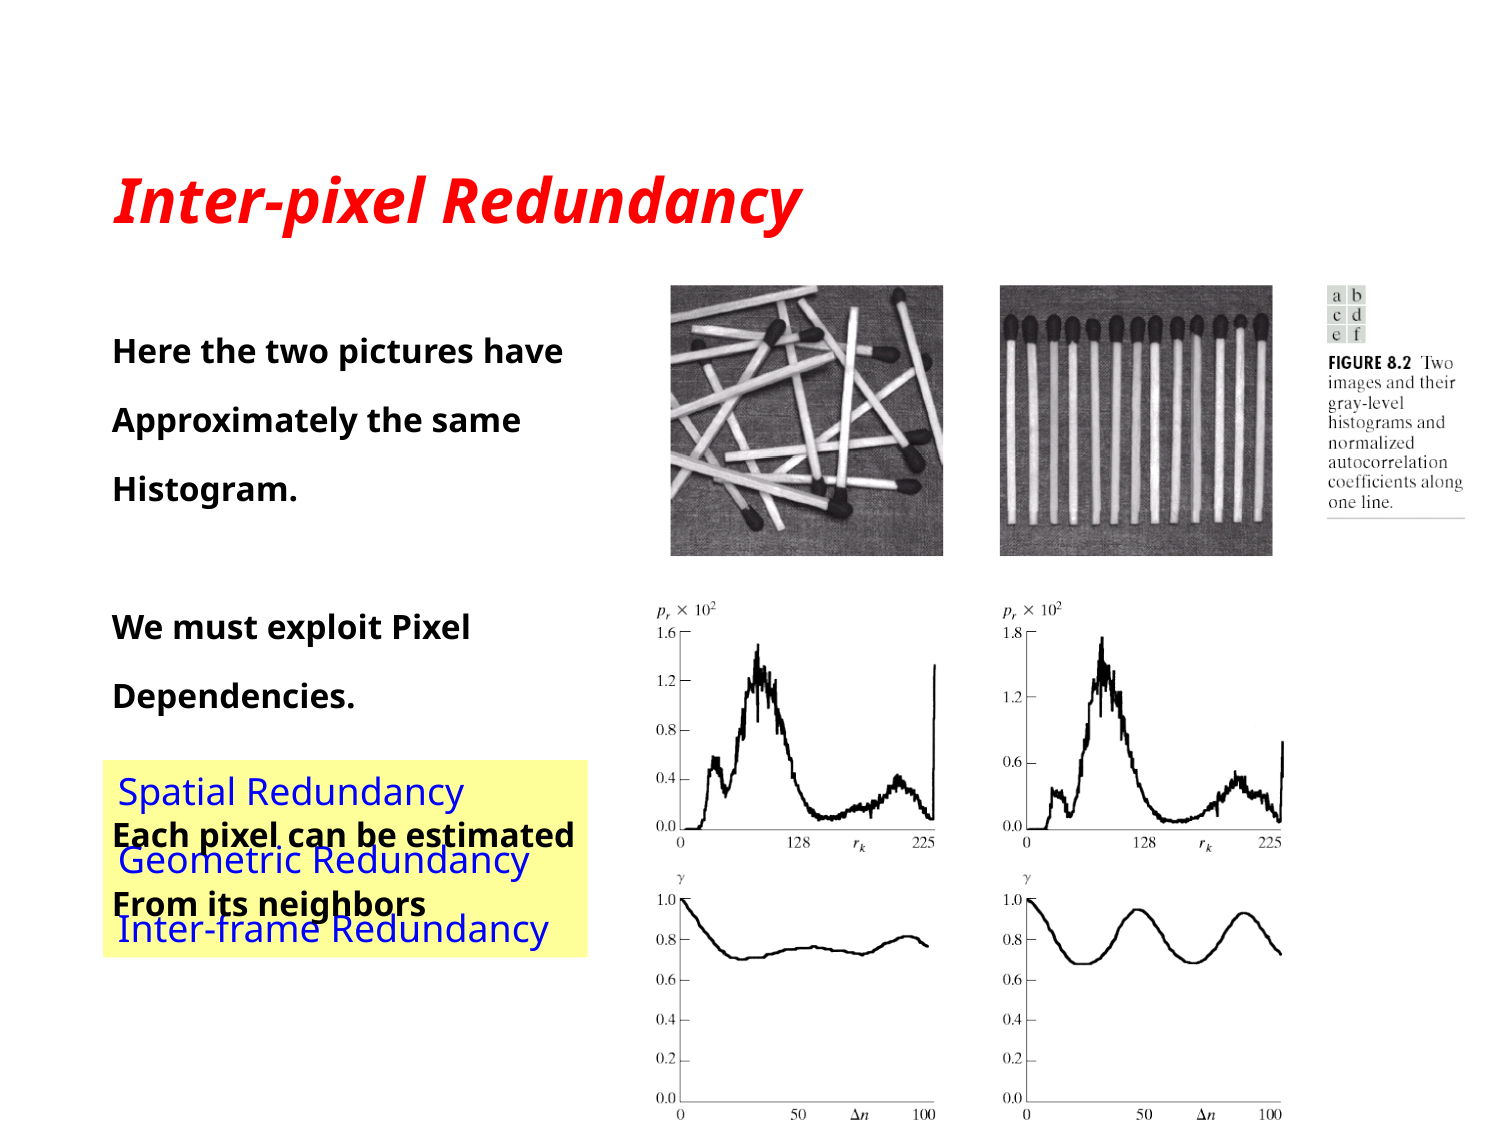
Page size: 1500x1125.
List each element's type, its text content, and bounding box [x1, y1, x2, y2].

text_box Here the two pictures have Approximately the same Histogram. We must exploit Pixel Dependencies. Each pixel can be estimated From its neighbors [97, 292, 1126, 931]
text_box Spatial Redundancy Geometric Redundancy Inter-frame Redundancy [103, 931, 588, 958]
text_box Inter-pixel Redundancy [101, 55, 1377, 244]
picture [654, 278, 1465, 1125]
